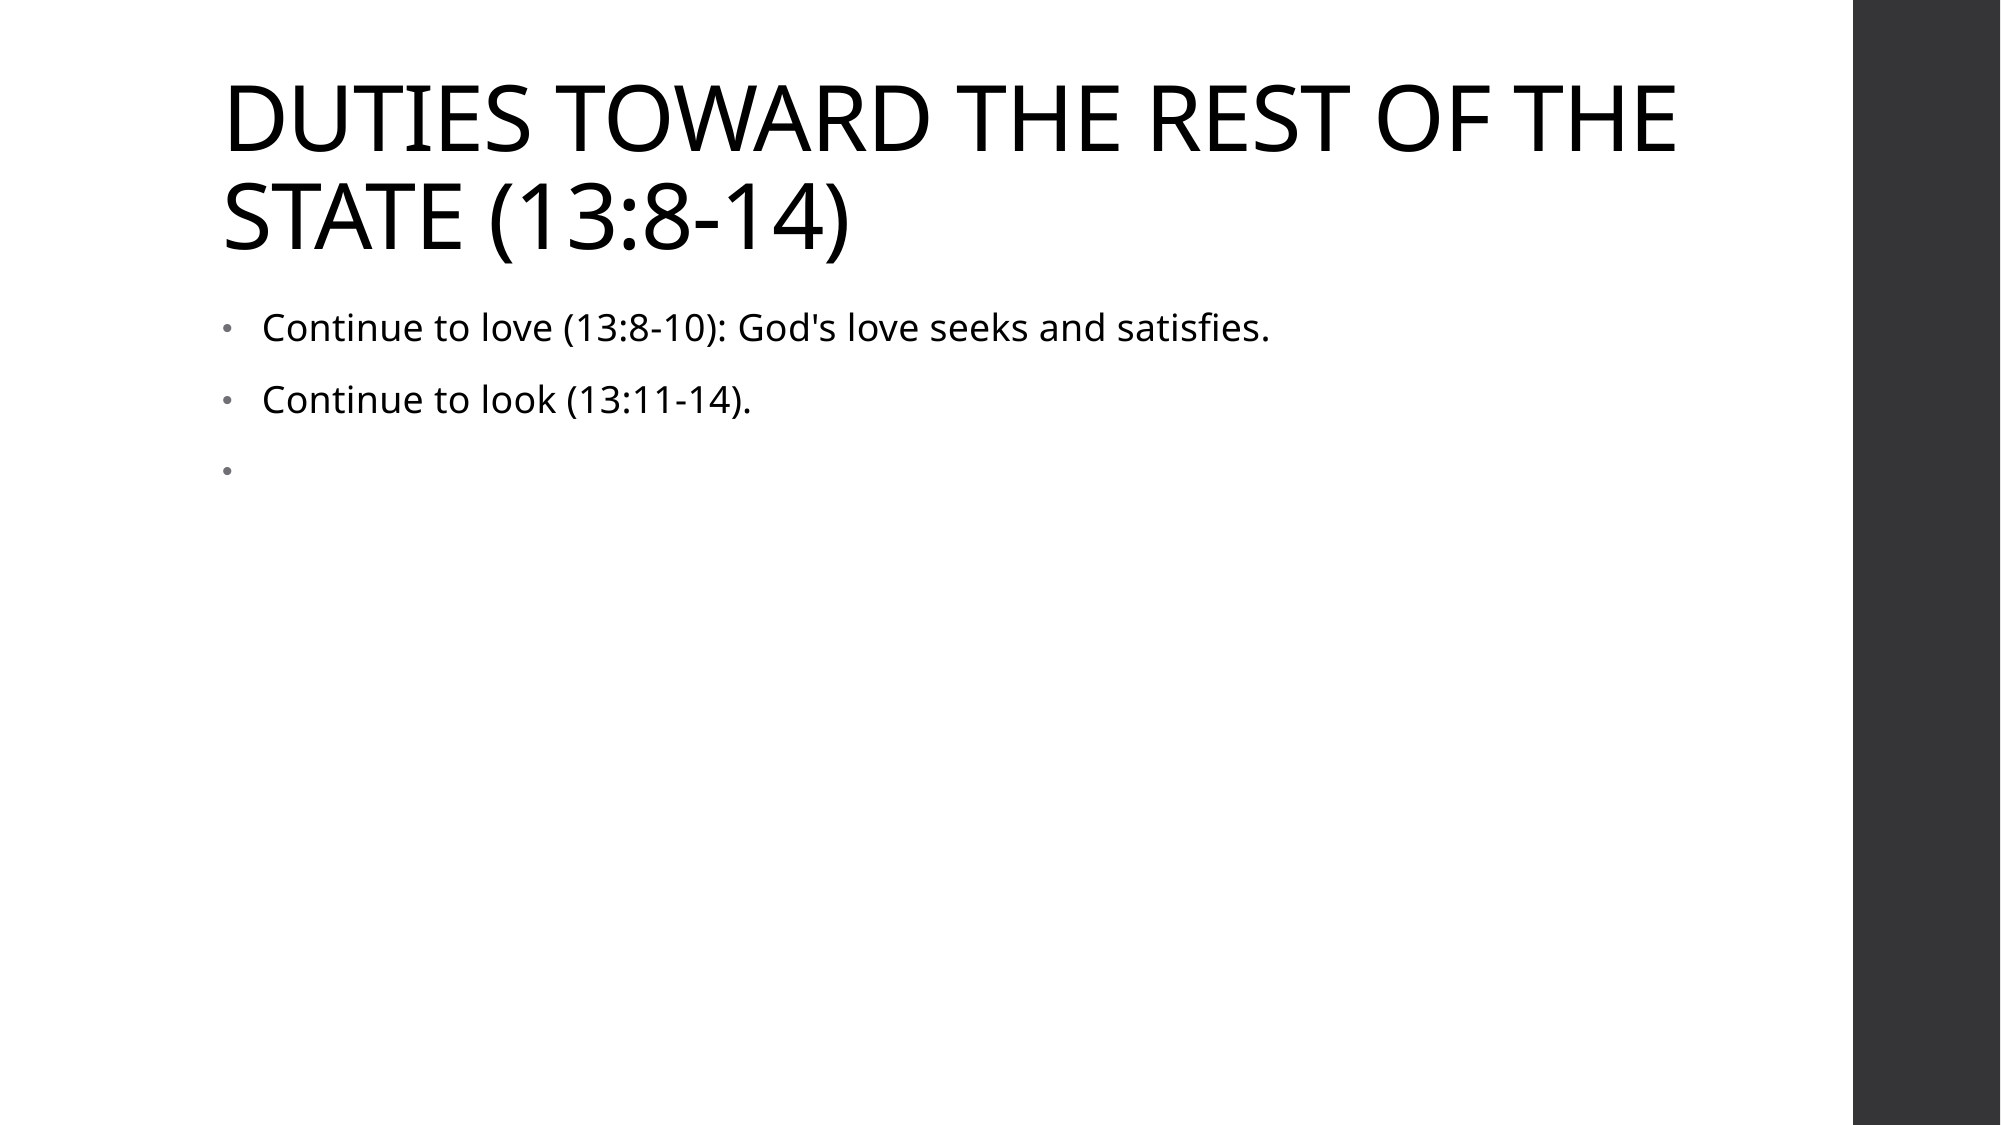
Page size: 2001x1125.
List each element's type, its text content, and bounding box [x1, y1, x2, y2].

title DUTIES TOWARD THE REST OF THE STATE (13:8-14) [206, 60, 1797, 278]
list Continue to love (13:8-10): God's love seeks and satisfies. Continue to look (13:11-14). [206, 299, 1617, 1014]
